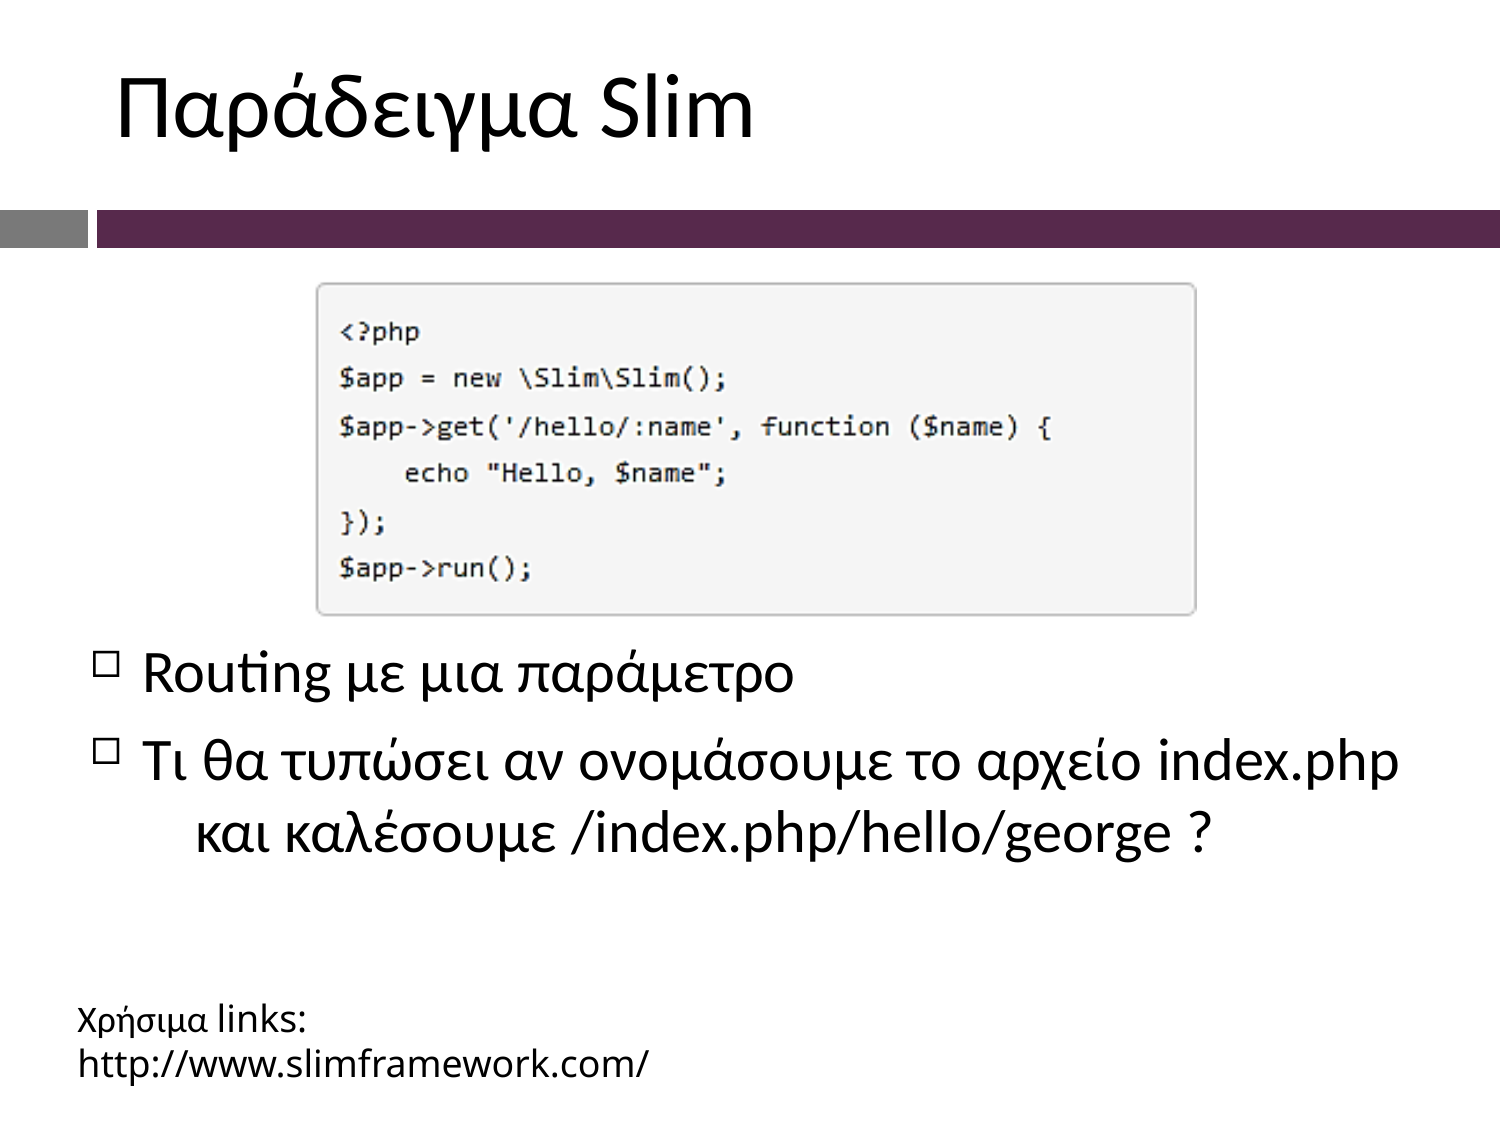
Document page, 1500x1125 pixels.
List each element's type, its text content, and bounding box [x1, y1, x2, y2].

title Παράδειγμα Slim [100, 19, 1438, 182]
list Routing με μια παράμετρο Τι θα τυπώσει αν ονομάσουμε το αρχείο index.php και καλέσουμε /index.php/hello/george ? [75, 624, 1426, 1005]
text_box Χρήσιμα links: http://www.slimframework.com/ [62, 987, 901, 1094]
picture [312, 267, 1197, 626]
